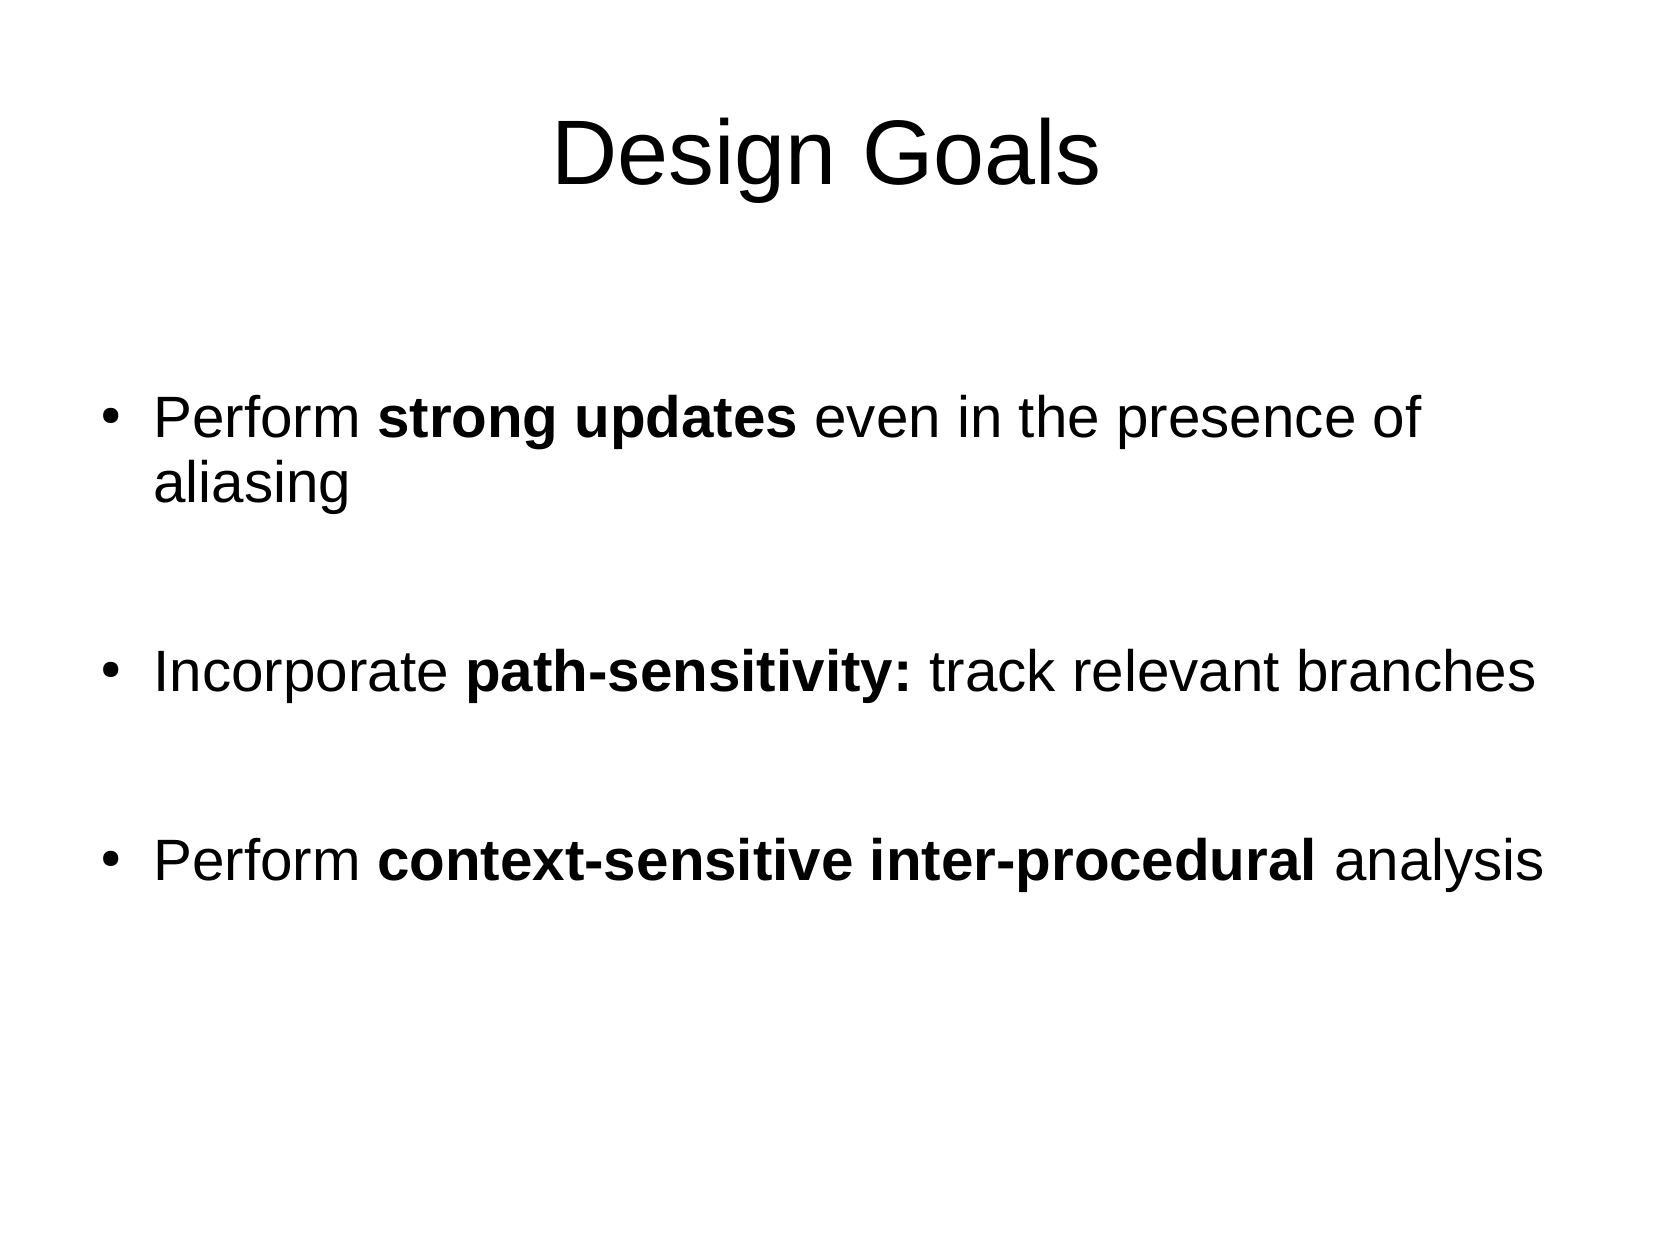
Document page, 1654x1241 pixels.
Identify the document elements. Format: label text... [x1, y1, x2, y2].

list Perform strong updates even in the presence of aliasing Incorporate path-sensitivity: track relevant branches Perform context-sensitive inter-procedural analysis [82, 290, 1571, 1109]
title Design Goals [82, 49, 1571, 257]
